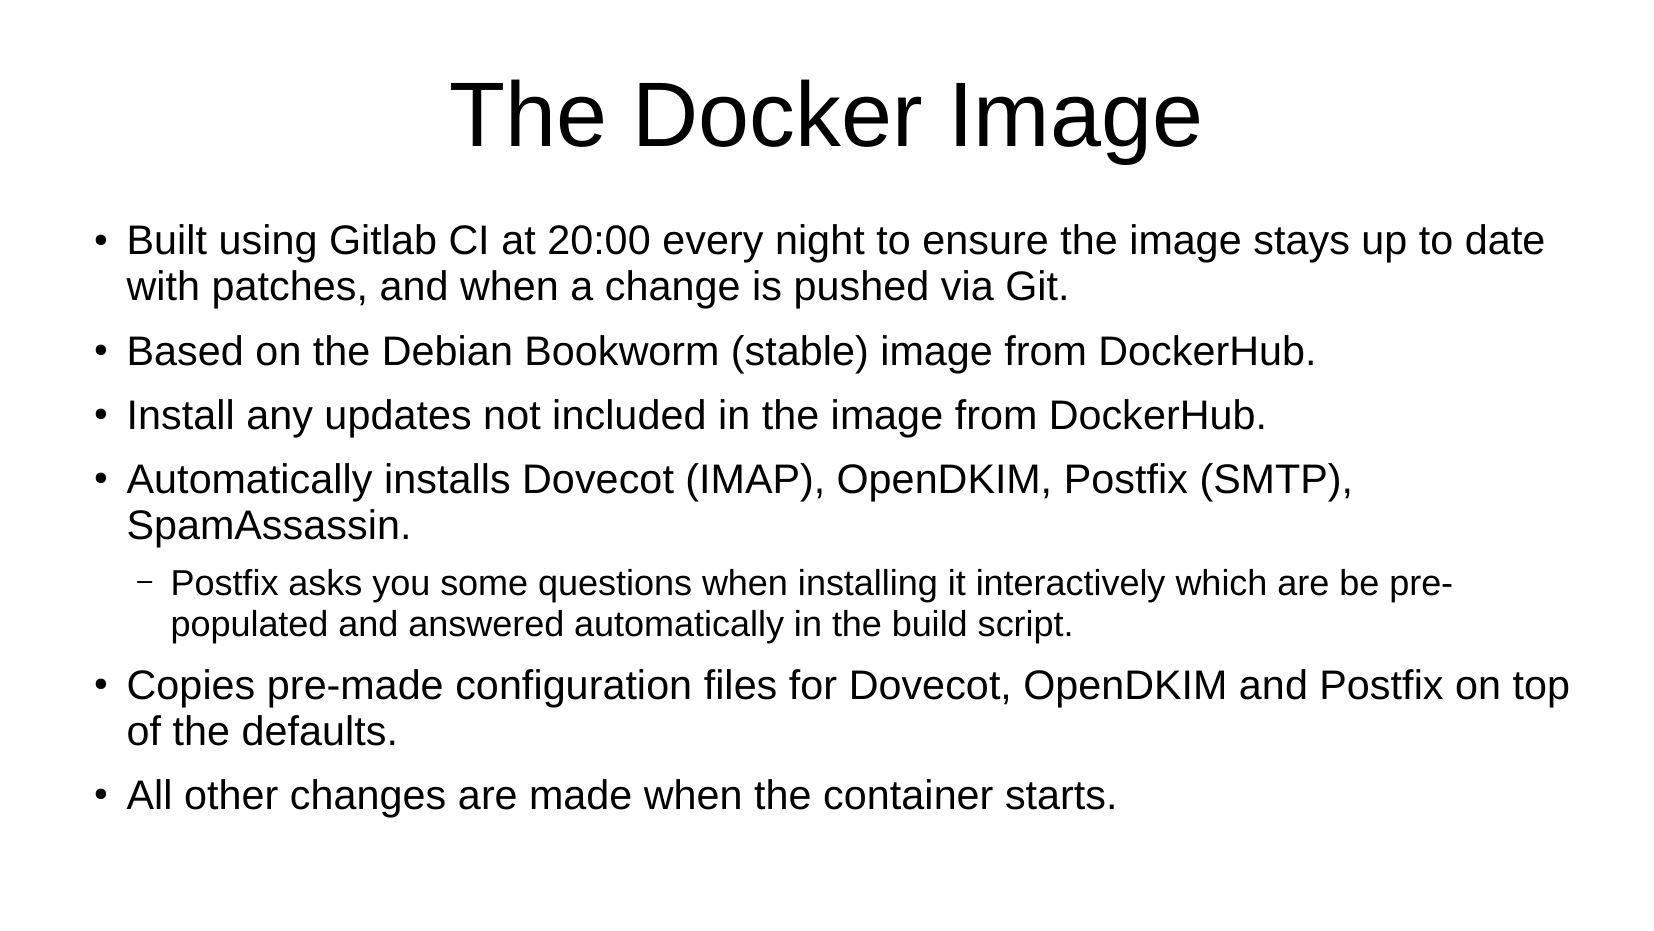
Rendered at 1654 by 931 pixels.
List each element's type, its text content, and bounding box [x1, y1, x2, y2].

list Built using Gitlab CI at 20:00 every night to ensure the image stays up to date with patches, and when a change is pushed via Git. Based on the Debian Bookworm (stable) image from DockerHub. Install any updates not included in the image from DockerHub. Automatically installs Dovecot (IMAP), OpenDKIM, Postfix (SMTP), SpamAssassin. Postfix asks you some questions when installing it interactively which are be pre-populated and answered automatically in the build script. Copies pre-made configuration files for Dovecot, OpenDKIM and Postfix on top of the defaults. All other changes are made when the container starts. [82, 217, 1571, 827]
title The Docker Image [82, 37, 1571, 193]
